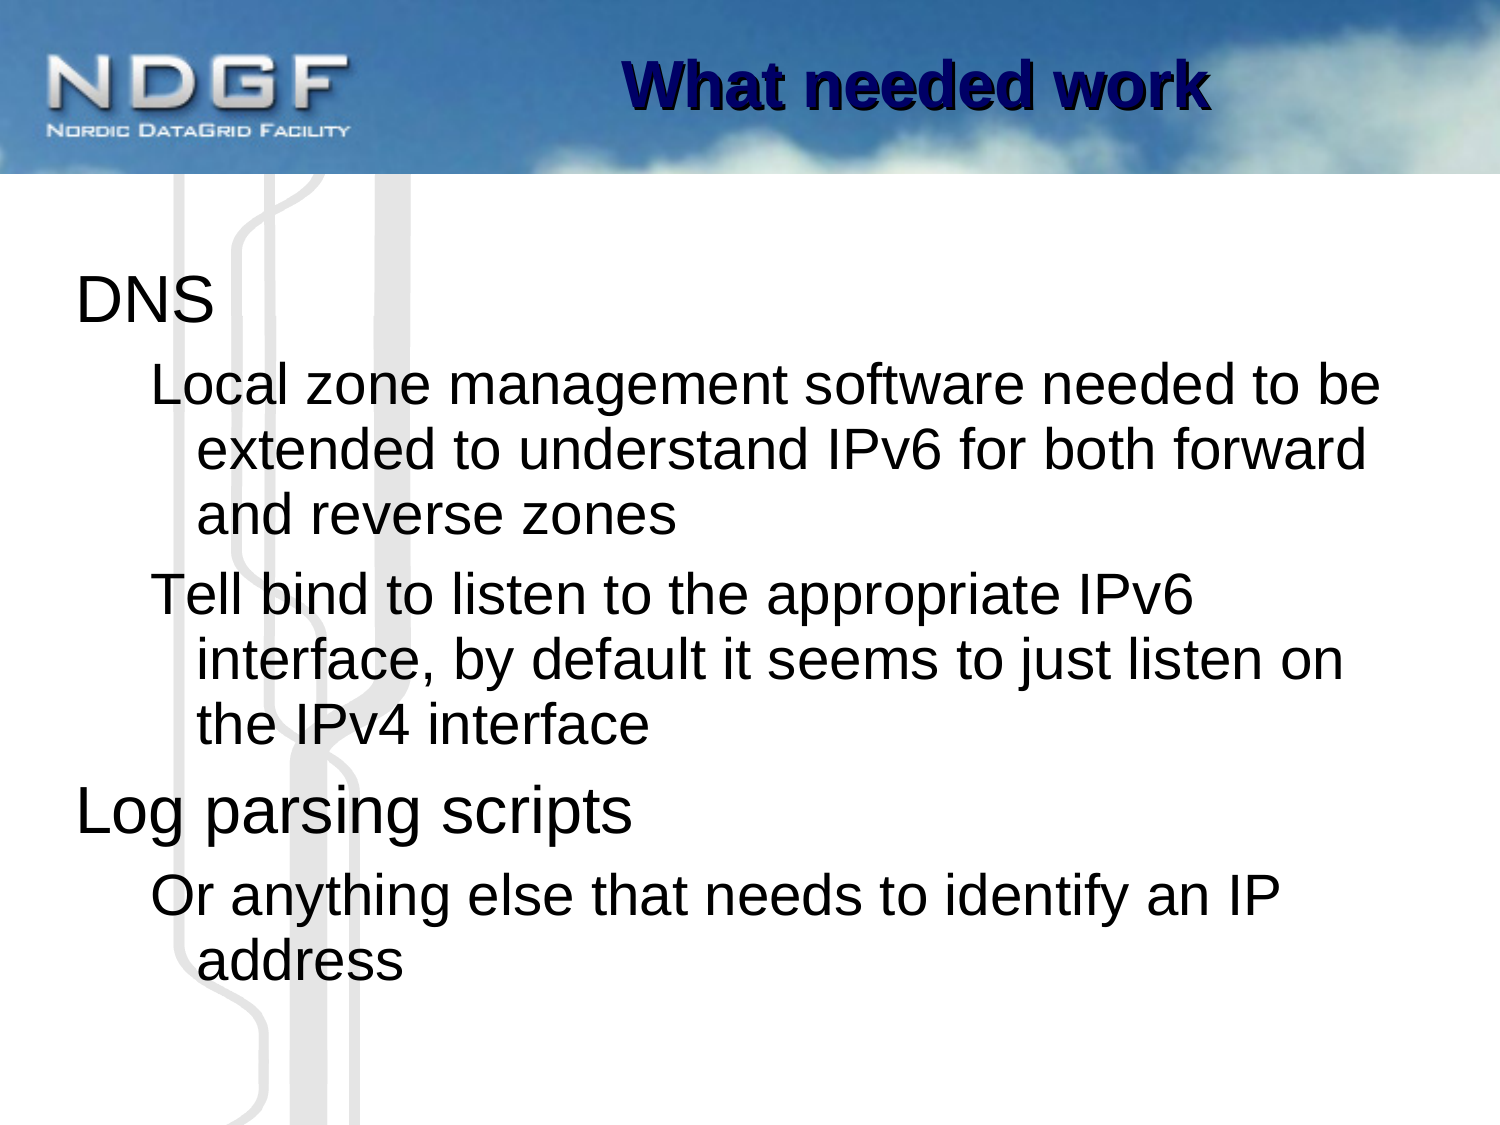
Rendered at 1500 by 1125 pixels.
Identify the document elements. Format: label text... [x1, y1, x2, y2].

picture [0, 0, 1500, 1125]
title What needed work [372, 26, 1459, 142]
list DNS Local zone management software needed to be extended to understand IPv6 for both forward and reverse zones Tell bind to listen to the appropriate IPv6 interface, by default it seems to just listen on the IPv4 interface Log parsing scripts Or anything else that needs to identify an IP address [75, 262, 1426, 1070]
